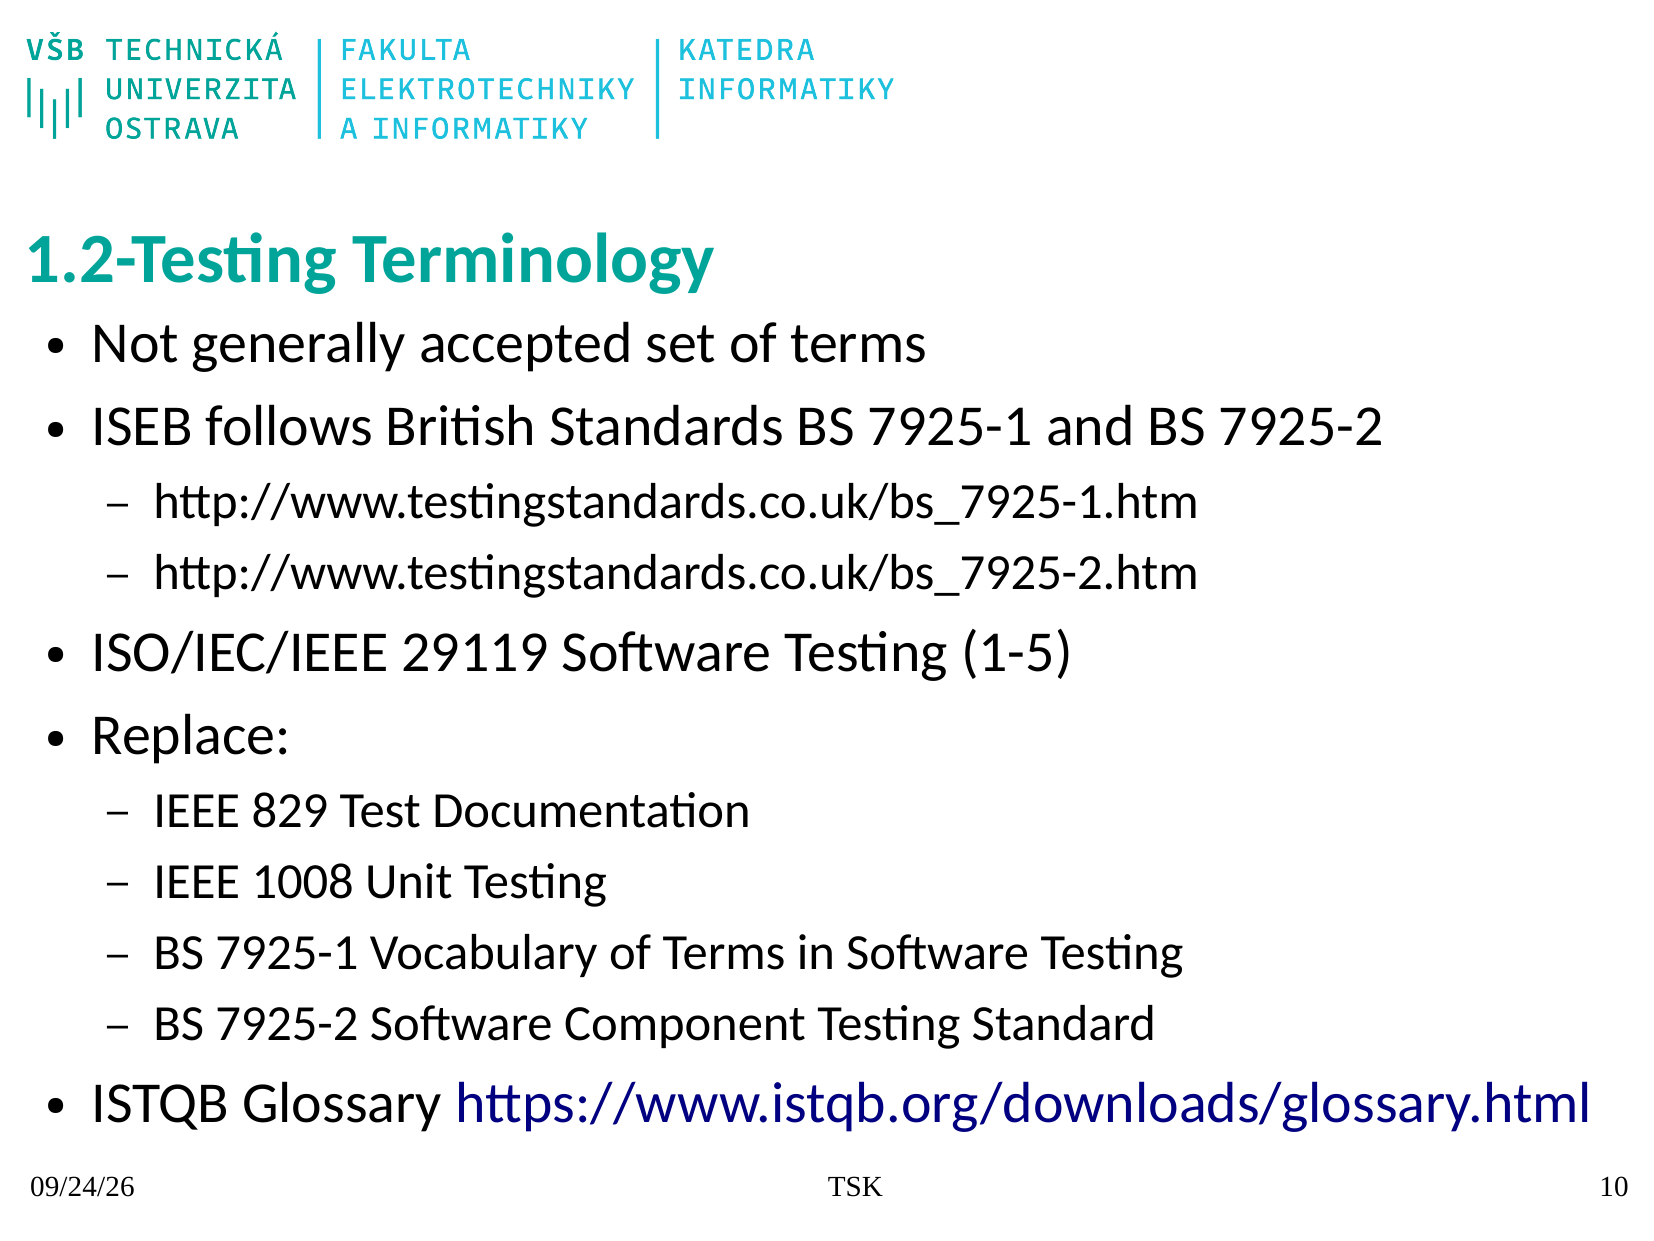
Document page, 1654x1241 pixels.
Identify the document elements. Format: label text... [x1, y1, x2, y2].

title 1.2-Testing Terminology [24, 169, 1629, 300]
picture [26, 31, 894, 139]
list Not generally accepted set of terms ISEB follows British Standards BS 7925-1 and BS 7925-2 http://www.testingstandards.co.uk/bs_7925-1.htm http://www.testingstandards.co.uk/bs_7925-2.htm ISO/IEC/IEEE 29119 Software Testing (1-5) Replace: IEEE 829 Test Documentation IEEE 1008 Unit Testing BS 7925-1 Vocabulary of Terms in Software Testing BS 7925-2 Software Component Testing Standard ISTQB Glossary https://www.istqb.org/downloads/glossary.html [30, 318, 1629, 1146]
